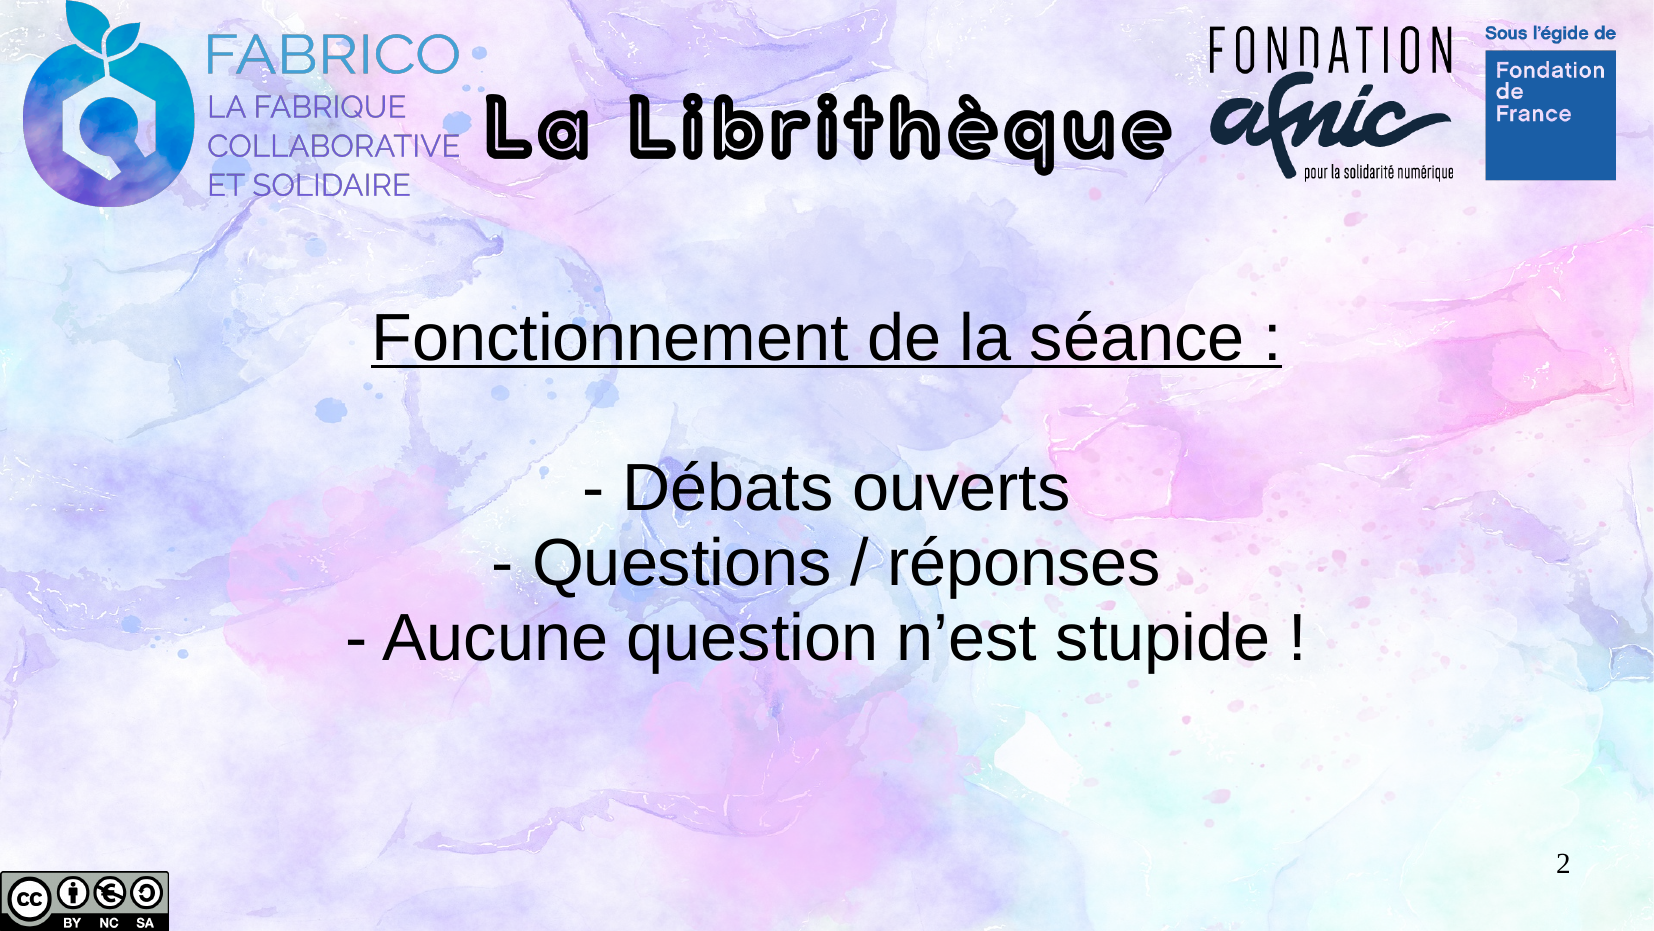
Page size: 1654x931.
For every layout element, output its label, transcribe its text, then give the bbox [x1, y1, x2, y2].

picture [0, 871, 169, 931]
subtitle Fonctionnement de la séance : - Débats ouverts - Questions / réponses - Aucune question n’est stupide ! [82, 217, 1571, 758]
picture [23, 0, 1653, 217]
